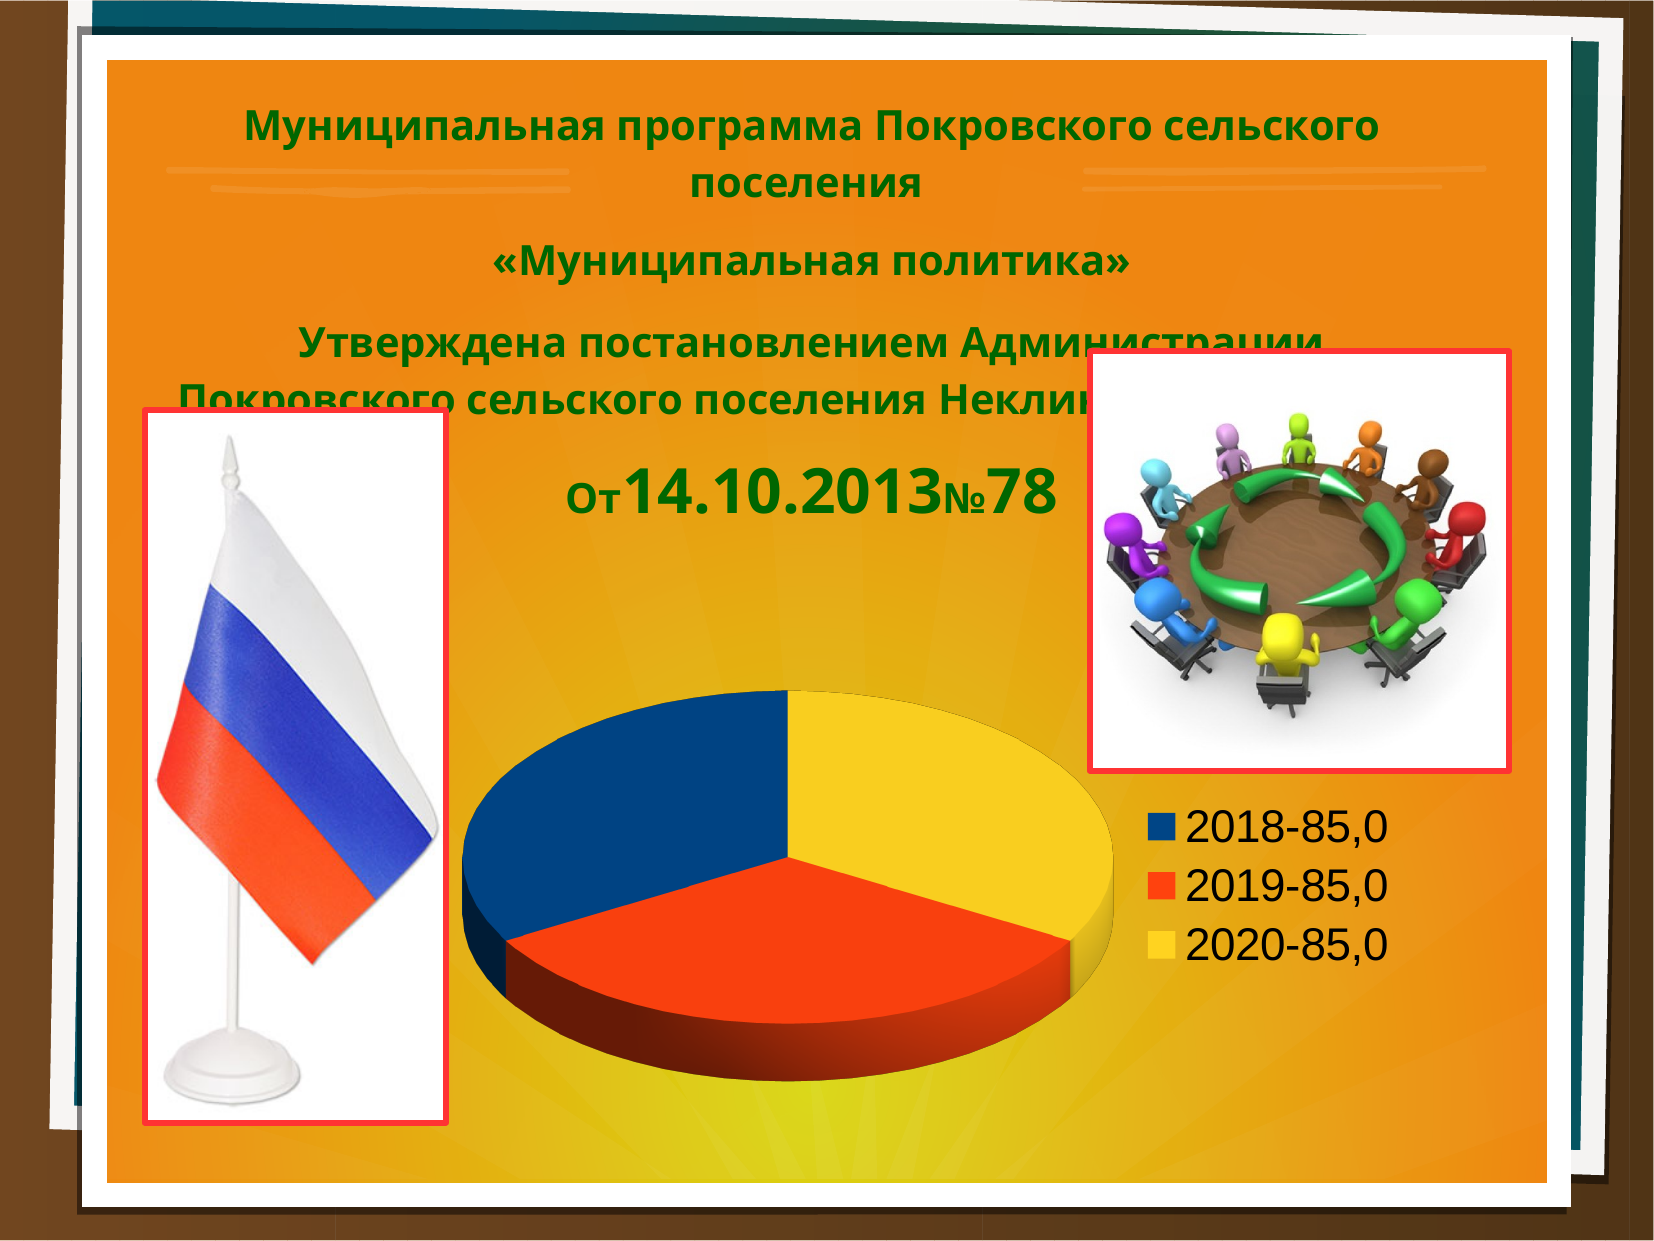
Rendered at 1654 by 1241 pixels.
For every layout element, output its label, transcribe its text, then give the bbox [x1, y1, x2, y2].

picture [1092, 354, 1506, 768]
picture [147, 413, 443, 1120]
chart [442, 561, 1417, 1211]
text_box Муниципальная программа Покровского сельского поселения «Муниципальная политика» Утверждена постановлением Администрации Покровского сельского поселения Неклиновского района От14.10.2013№78 [147, 88, 1477, 459]
